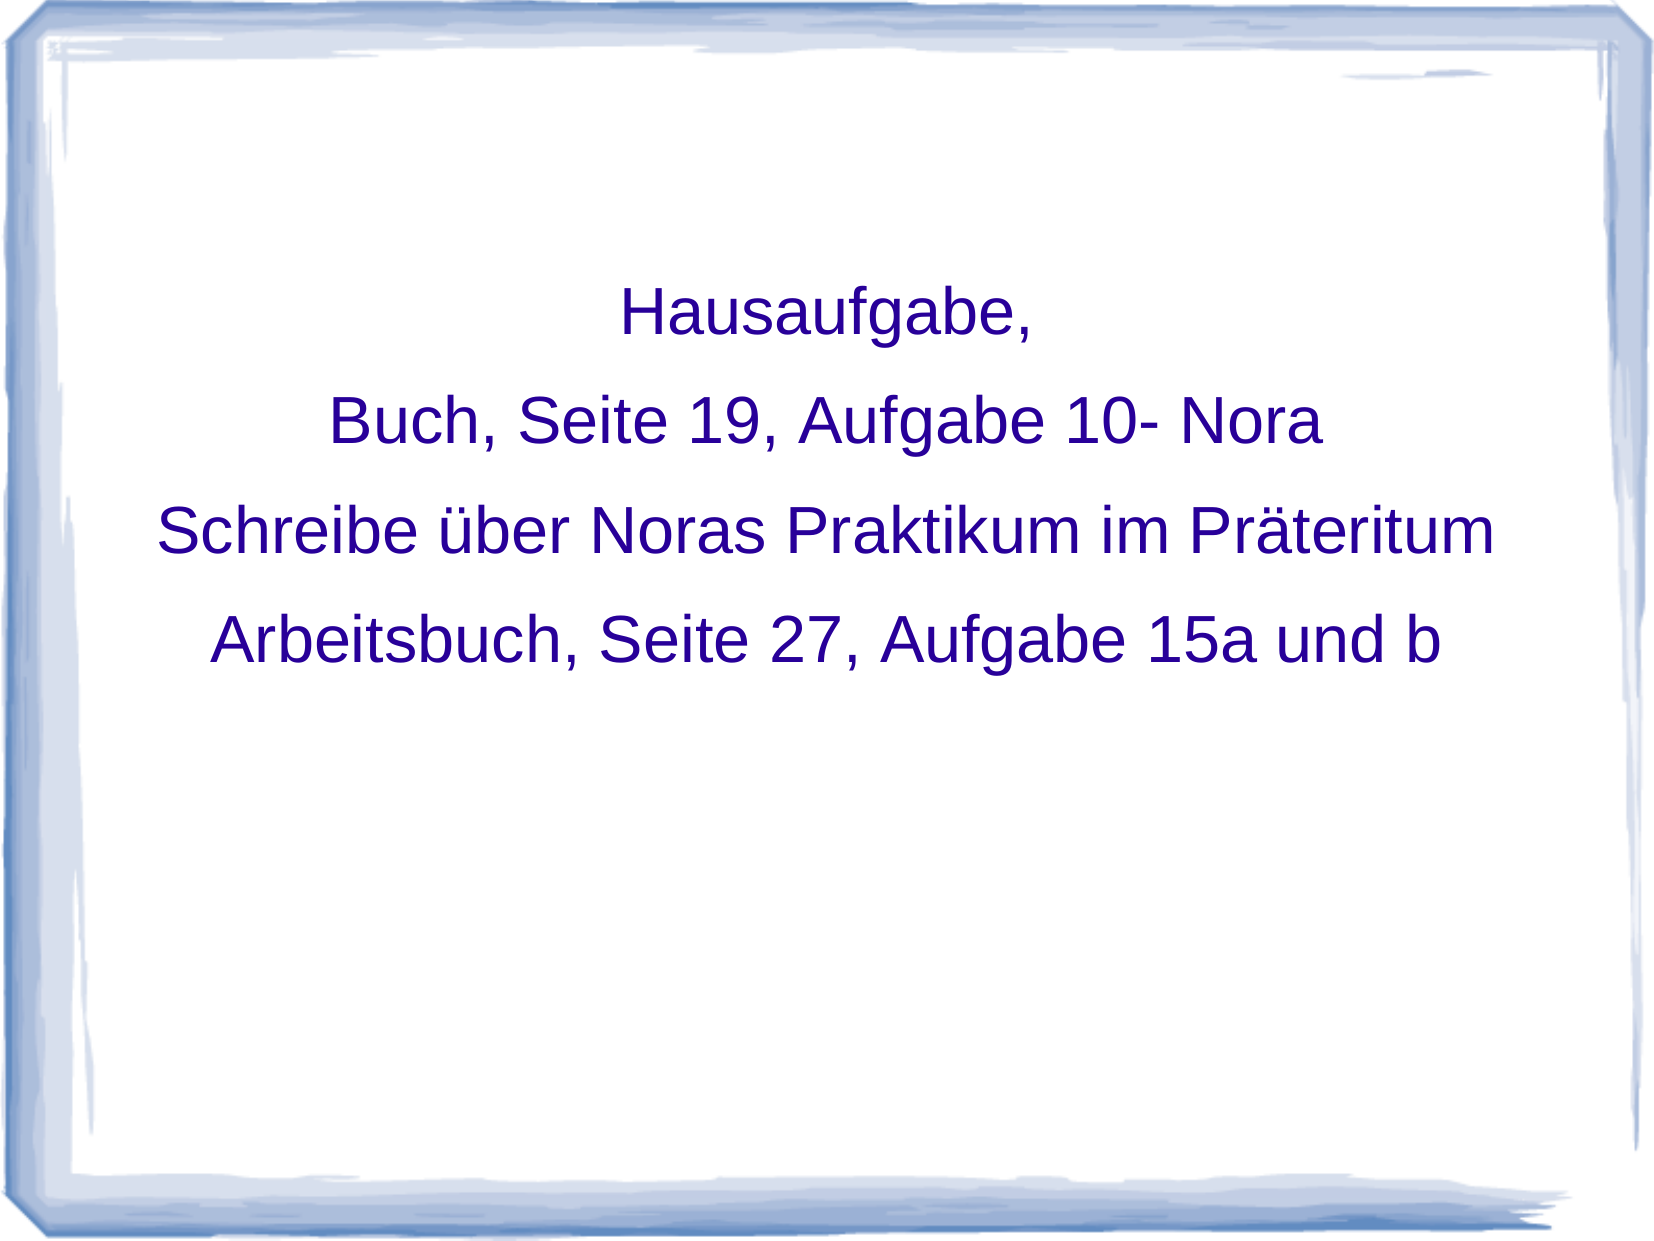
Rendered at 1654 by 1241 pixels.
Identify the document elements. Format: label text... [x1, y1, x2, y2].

subtitle Hausaufgabe, Buch, Seite 19, Aufgabe 10- Nora Schreibe über Noras Praktikum im Präteritum Arbeitsbuch, Seite 27, Aufgabe 15a und b [82, 49, 1571, 1004]
